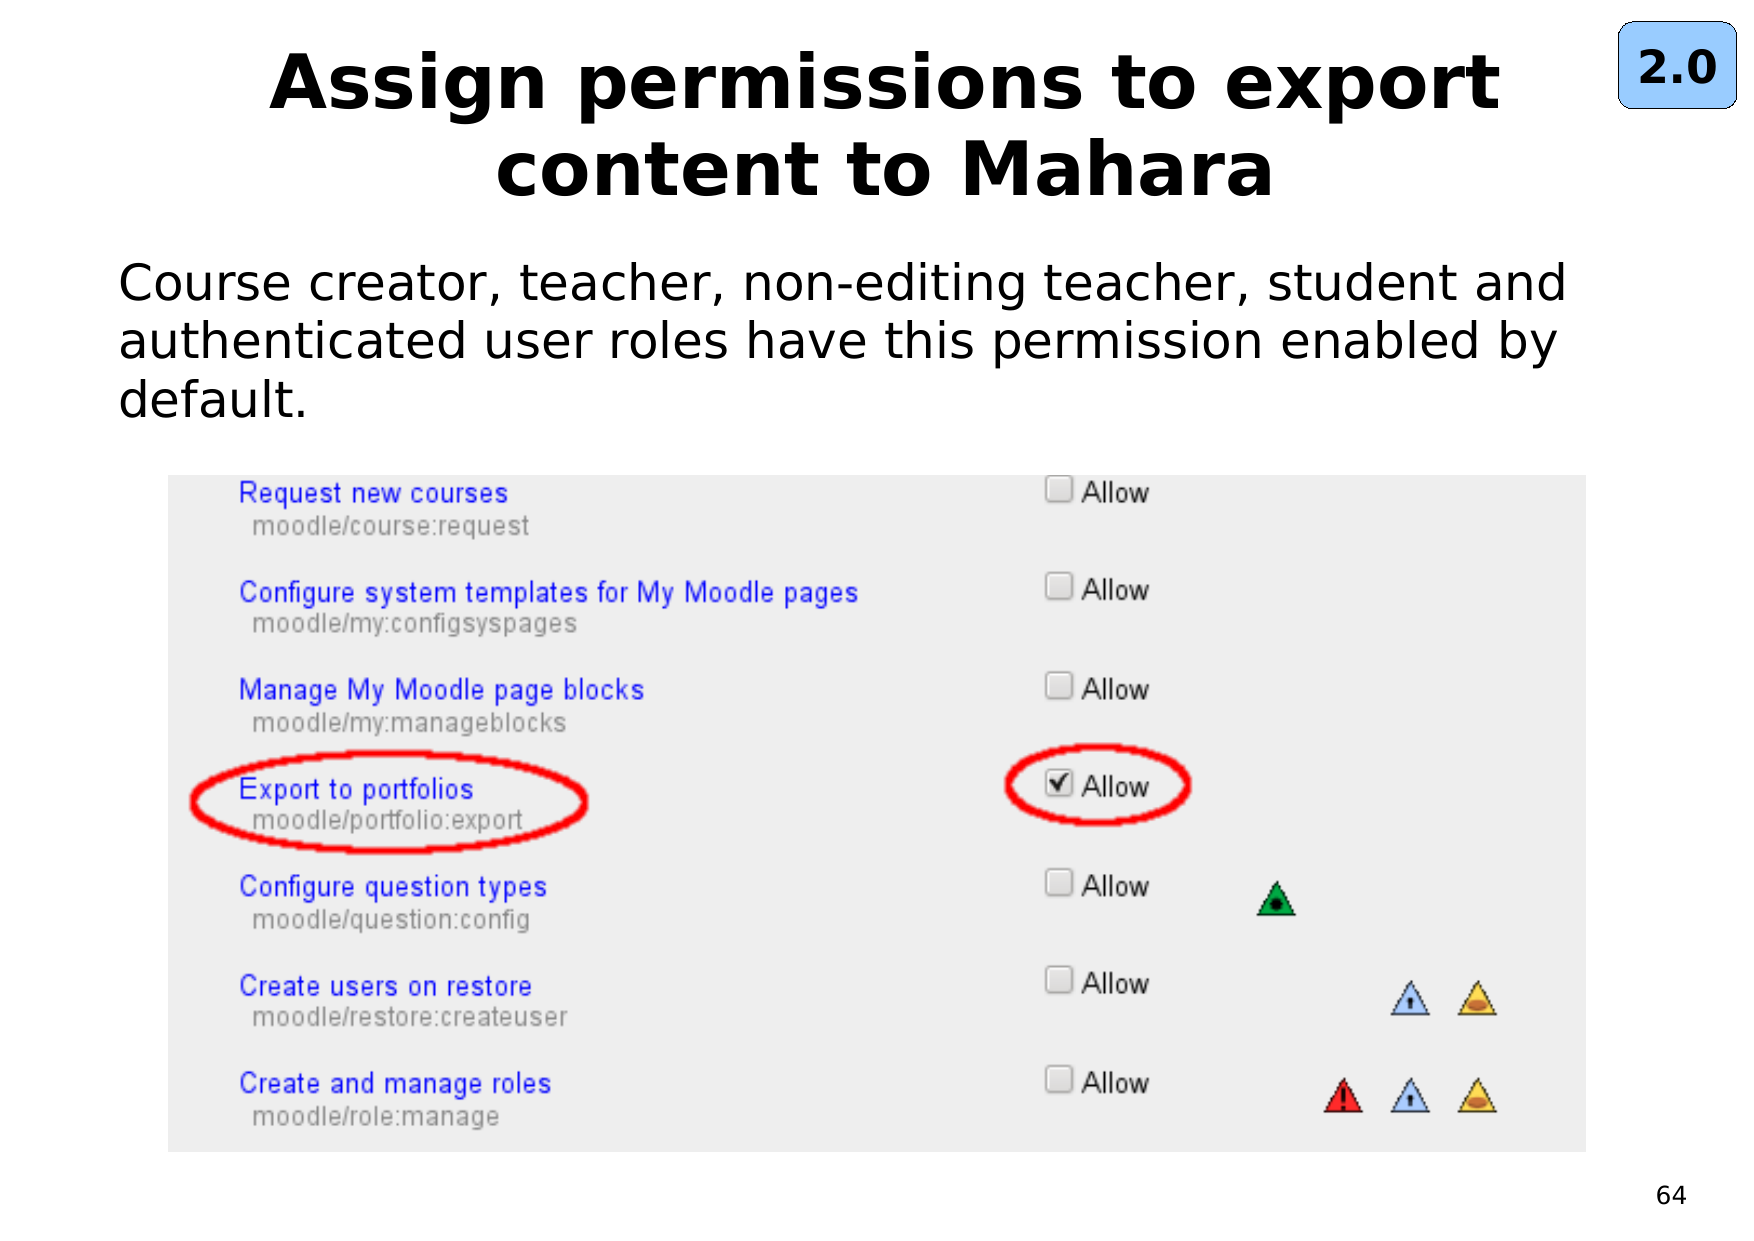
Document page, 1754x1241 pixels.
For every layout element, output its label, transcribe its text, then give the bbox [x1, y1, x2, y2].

picture [168, 475, 1586, 1152]
text_box 2.0 [1618, 21, 1737, 109]
title Assign permissions to export content to Mahara [59, 38, 1713, 215]
list Course creator, teacher, non-editing teacher, student and authenticated user roles have this permission enabled by default. [118, 254, 1654, 1073]
